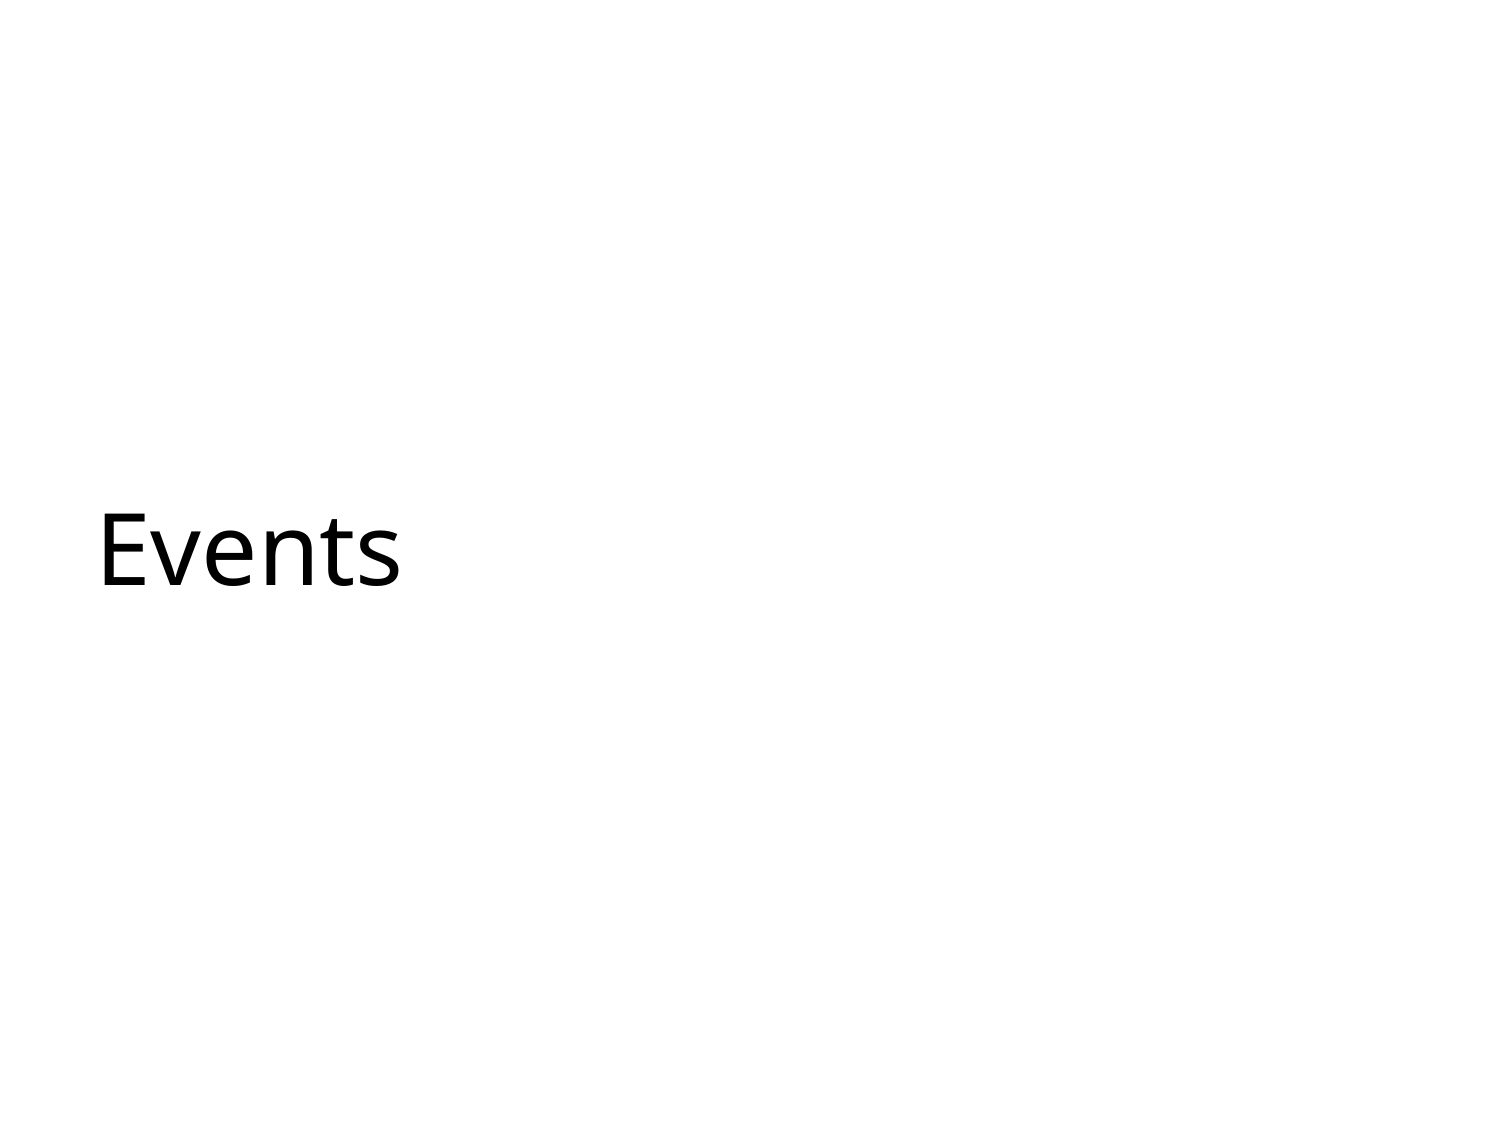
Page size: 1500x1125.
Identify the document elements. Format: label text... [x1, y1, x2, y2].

title Events [80, 98, 1125, 994]
